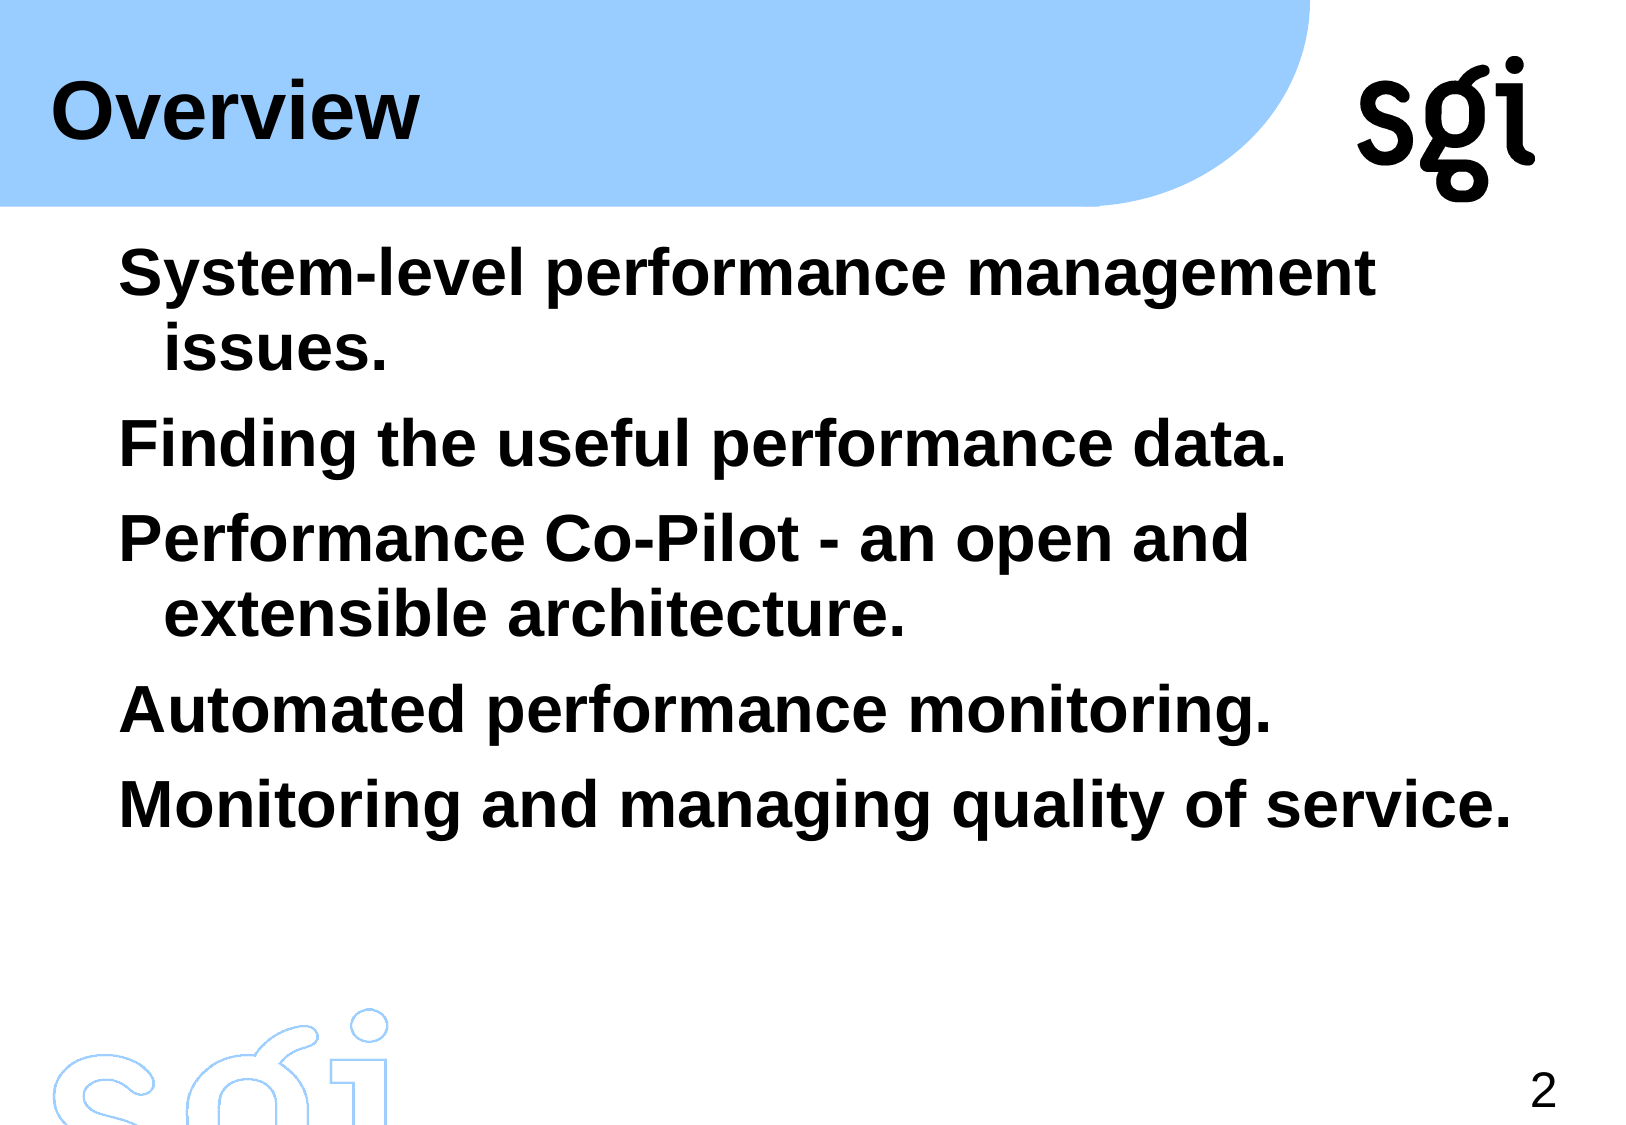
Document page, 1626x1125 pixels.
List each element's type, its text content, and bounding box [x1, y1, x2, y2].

list System-level performance management issues. Finding the useful performance data. Performance Co-Pilot - an open and extensible architecture. Automated performance monitoring. Monitoring and managing quality of service. [87, 228, 1538, 1023]
title Overview [36, 33, 1318, 199]
